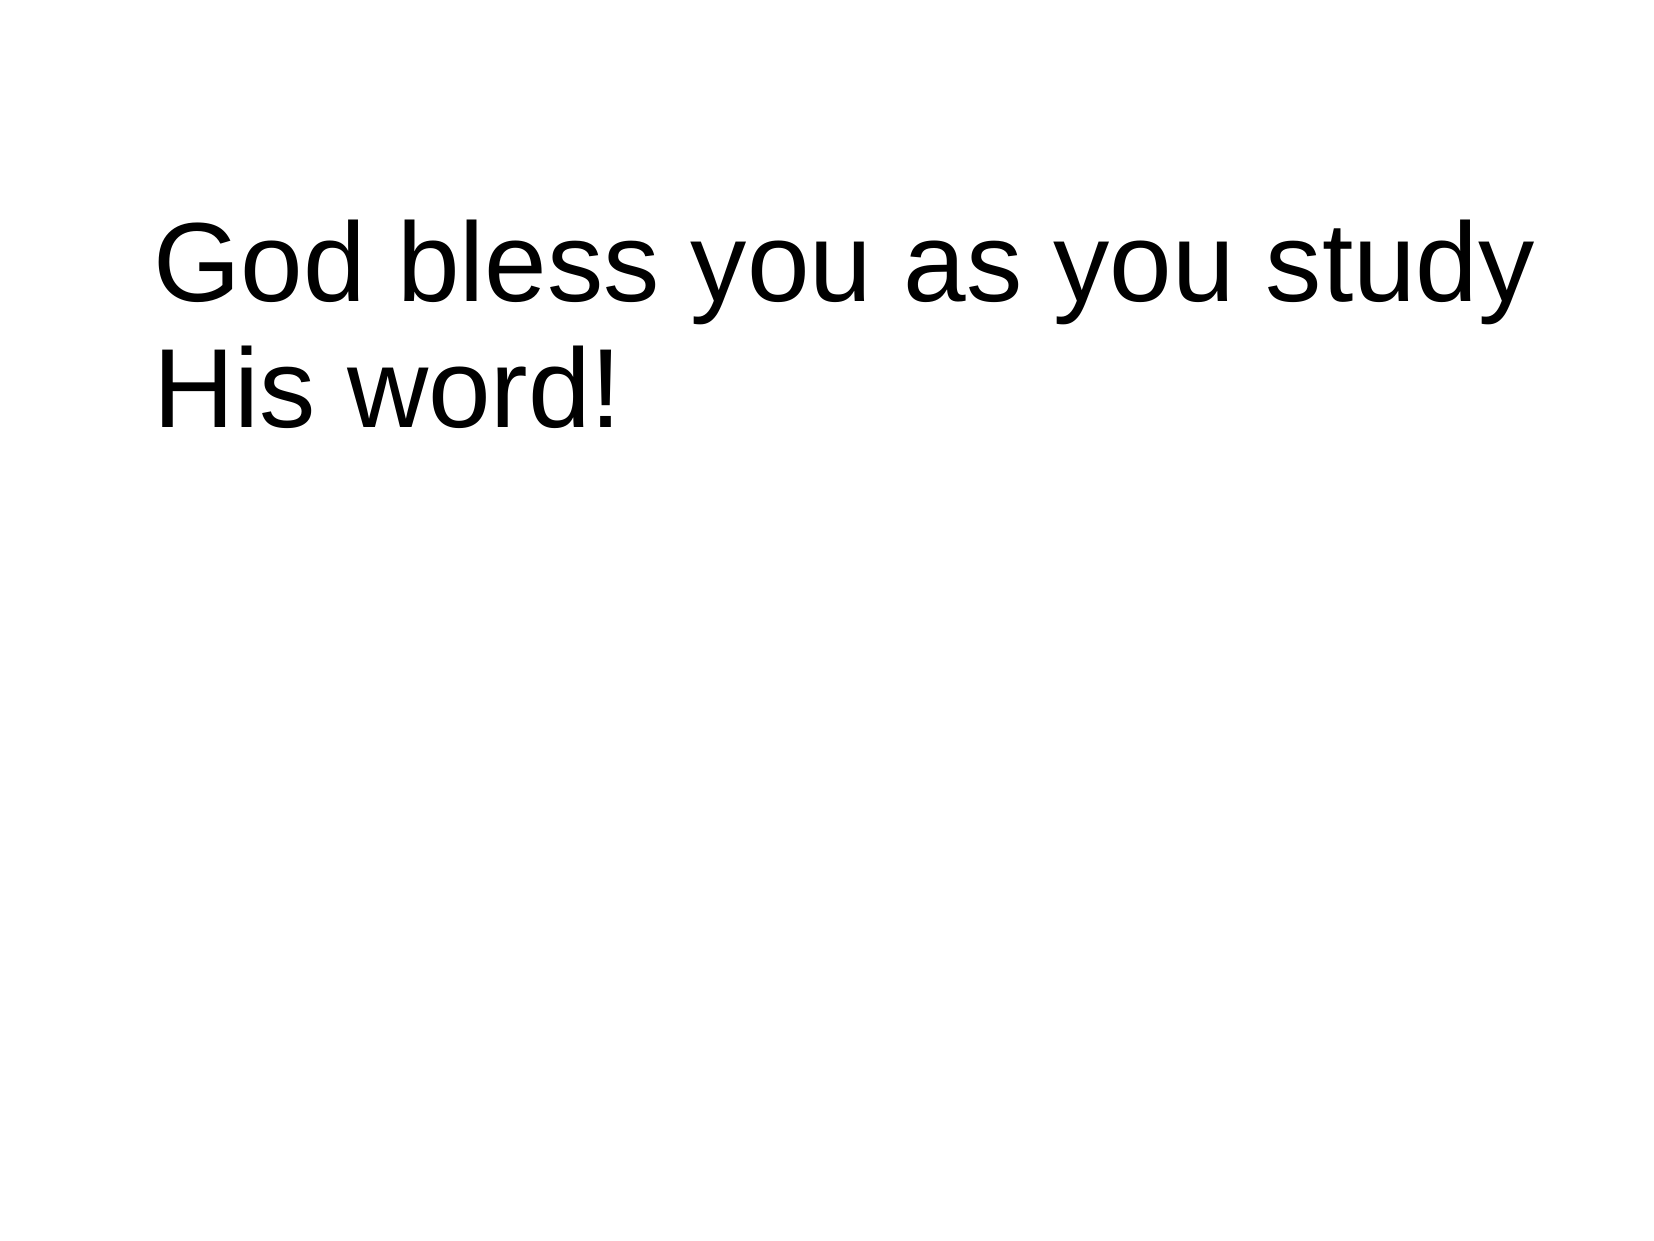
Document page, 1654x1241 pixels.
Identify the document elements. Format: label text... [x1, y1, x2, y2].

list God bless you as you study His word! [82, 45, 1538, 1171]
